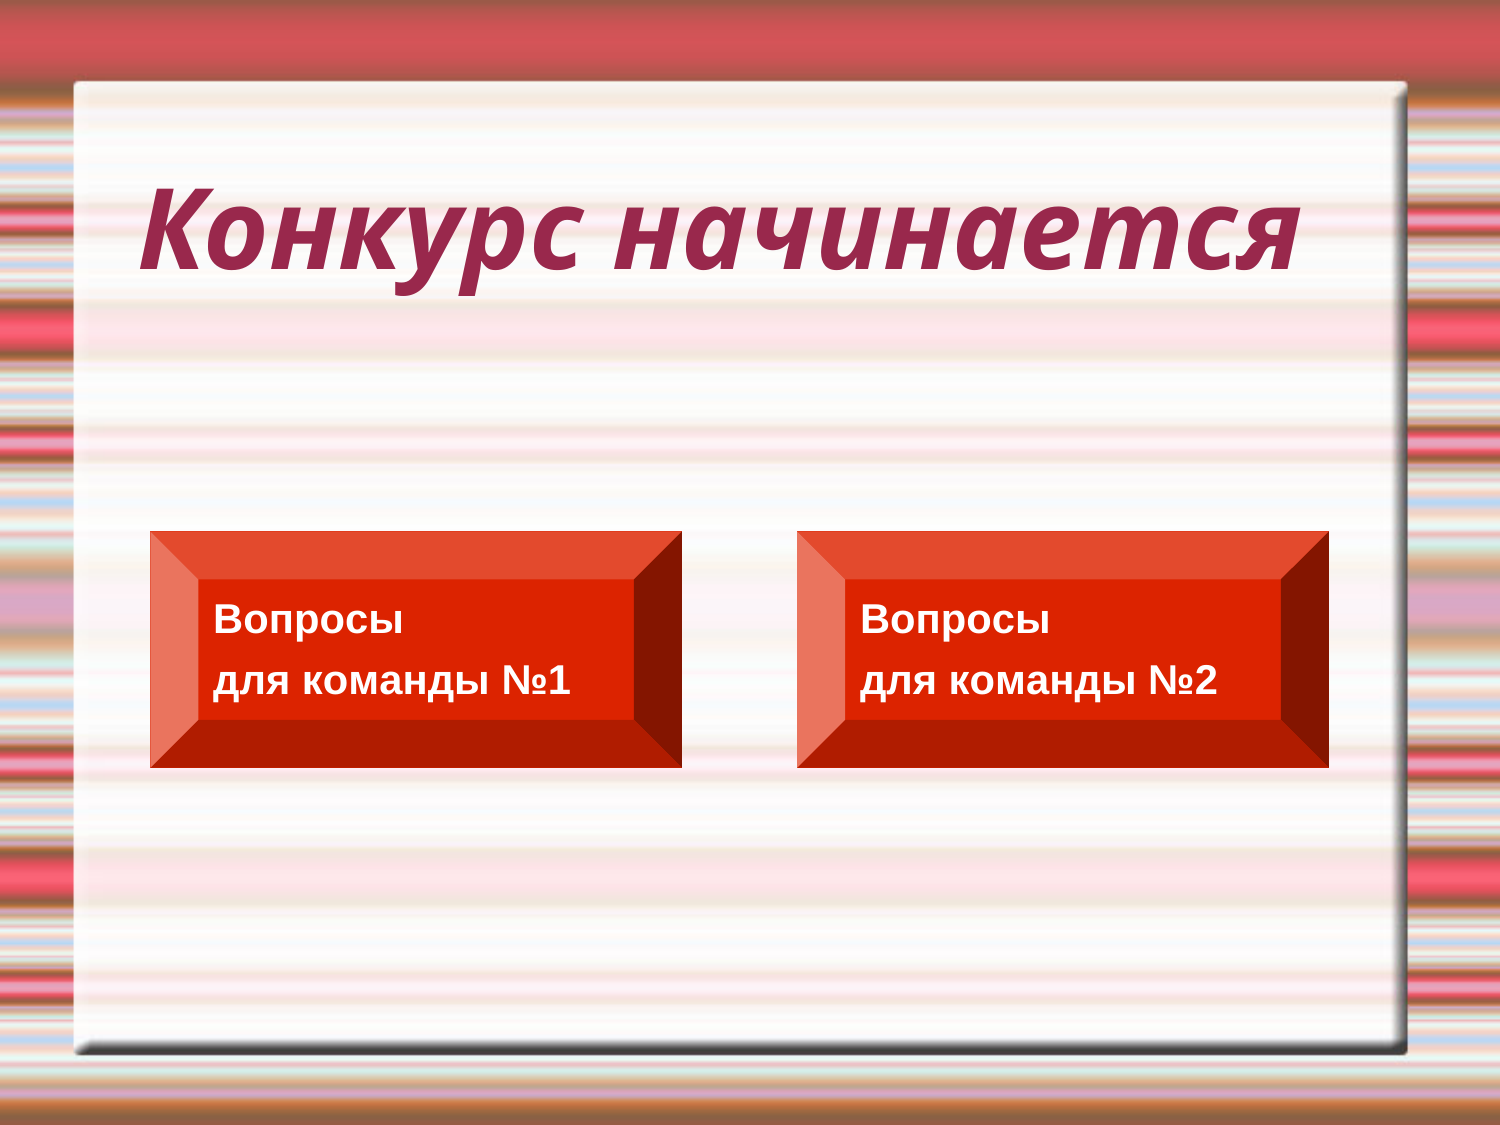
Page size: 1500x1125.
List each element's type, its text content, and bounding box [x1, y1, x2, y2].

title Конкурс начинается [83, 126, 1359, 325]
text_box Вопросы для команды №1 [199, 580, 633, 719]
text_box Вопросы для команды №2 [846, 580, 1280, 719]
picture [0, 0, 1500, 1125]
